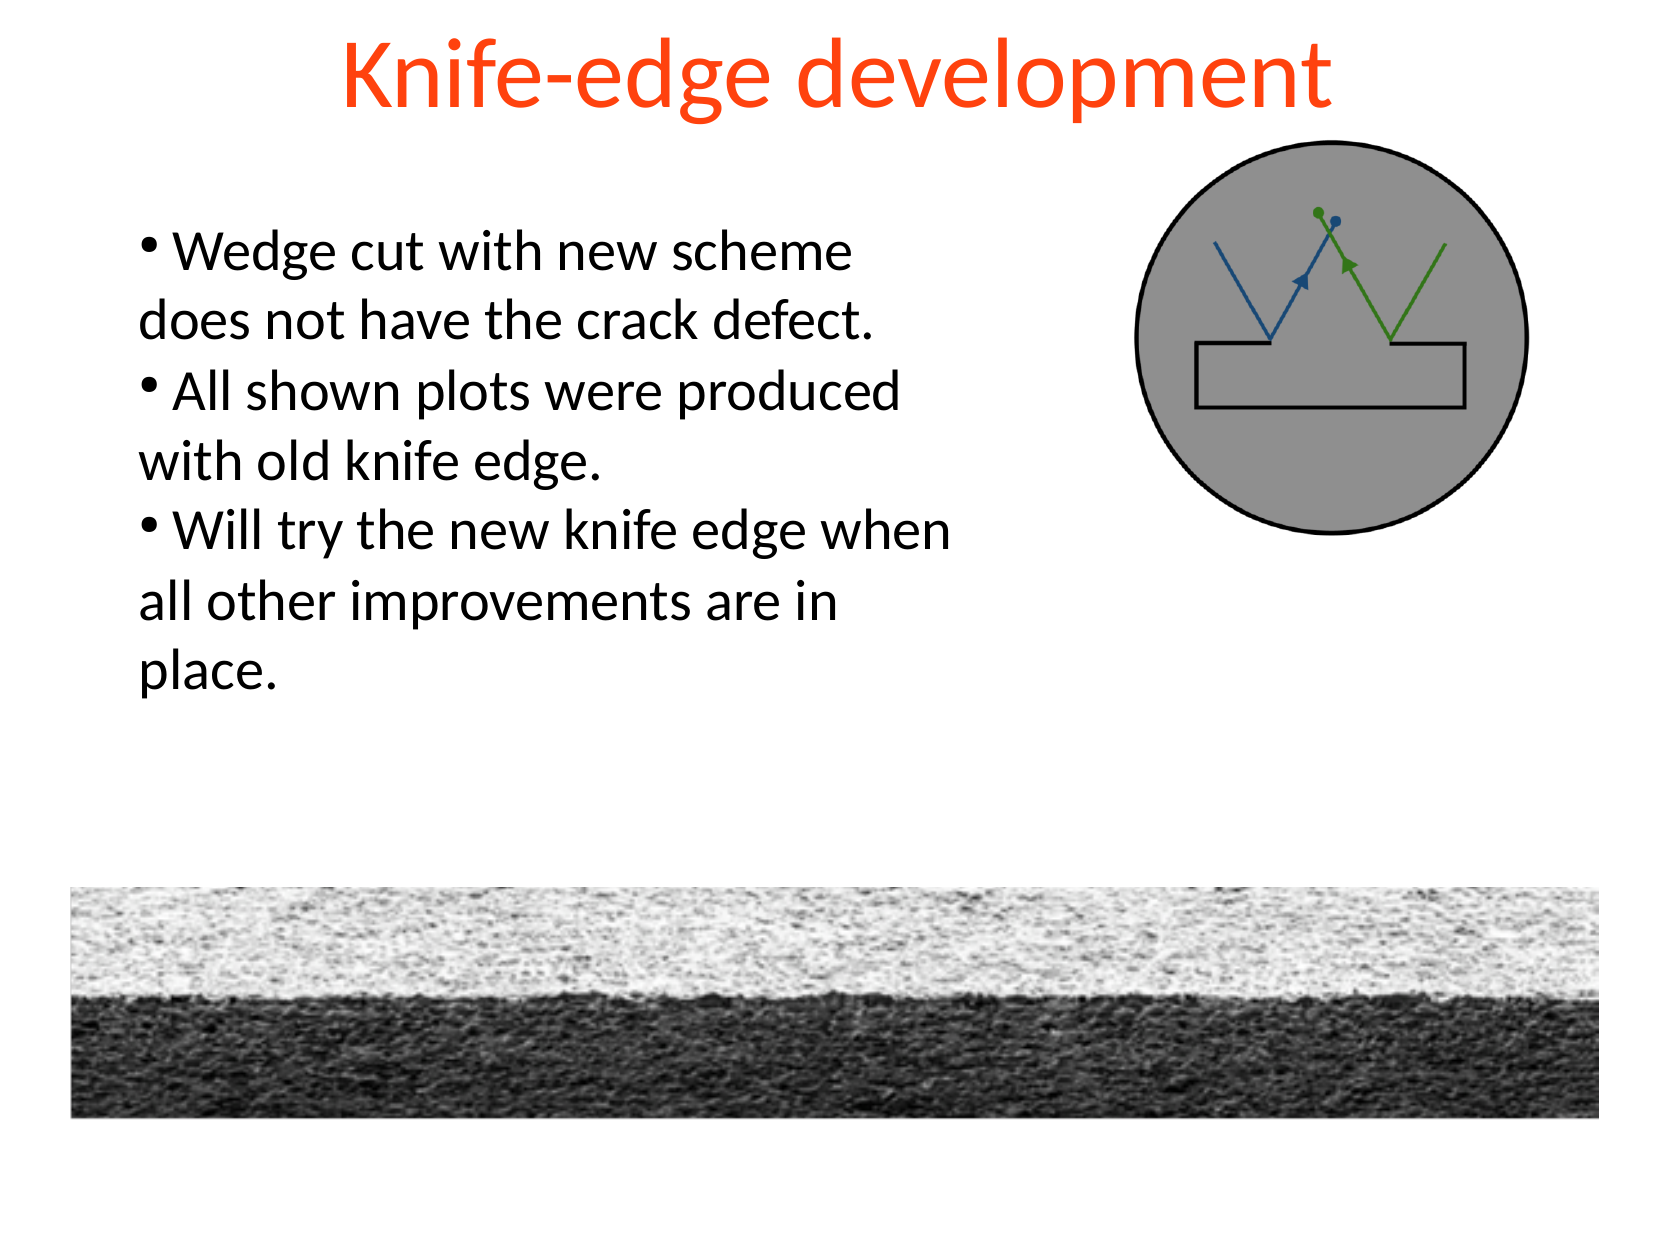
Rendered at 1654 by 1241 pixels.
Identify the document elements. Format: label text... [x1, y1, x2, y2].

text_box Wedge cut with new scheme does not have the crack defect. All shown plots were produced with old knife edge. Will try the new knife edge when all other improvements are in place. [123, 204, 979, 709]
picture [1047, 135, 1613, 551]
picture [69, 887, 1599, 1122]
text_box Knife-edge development [0, 0, 1654, 135]
